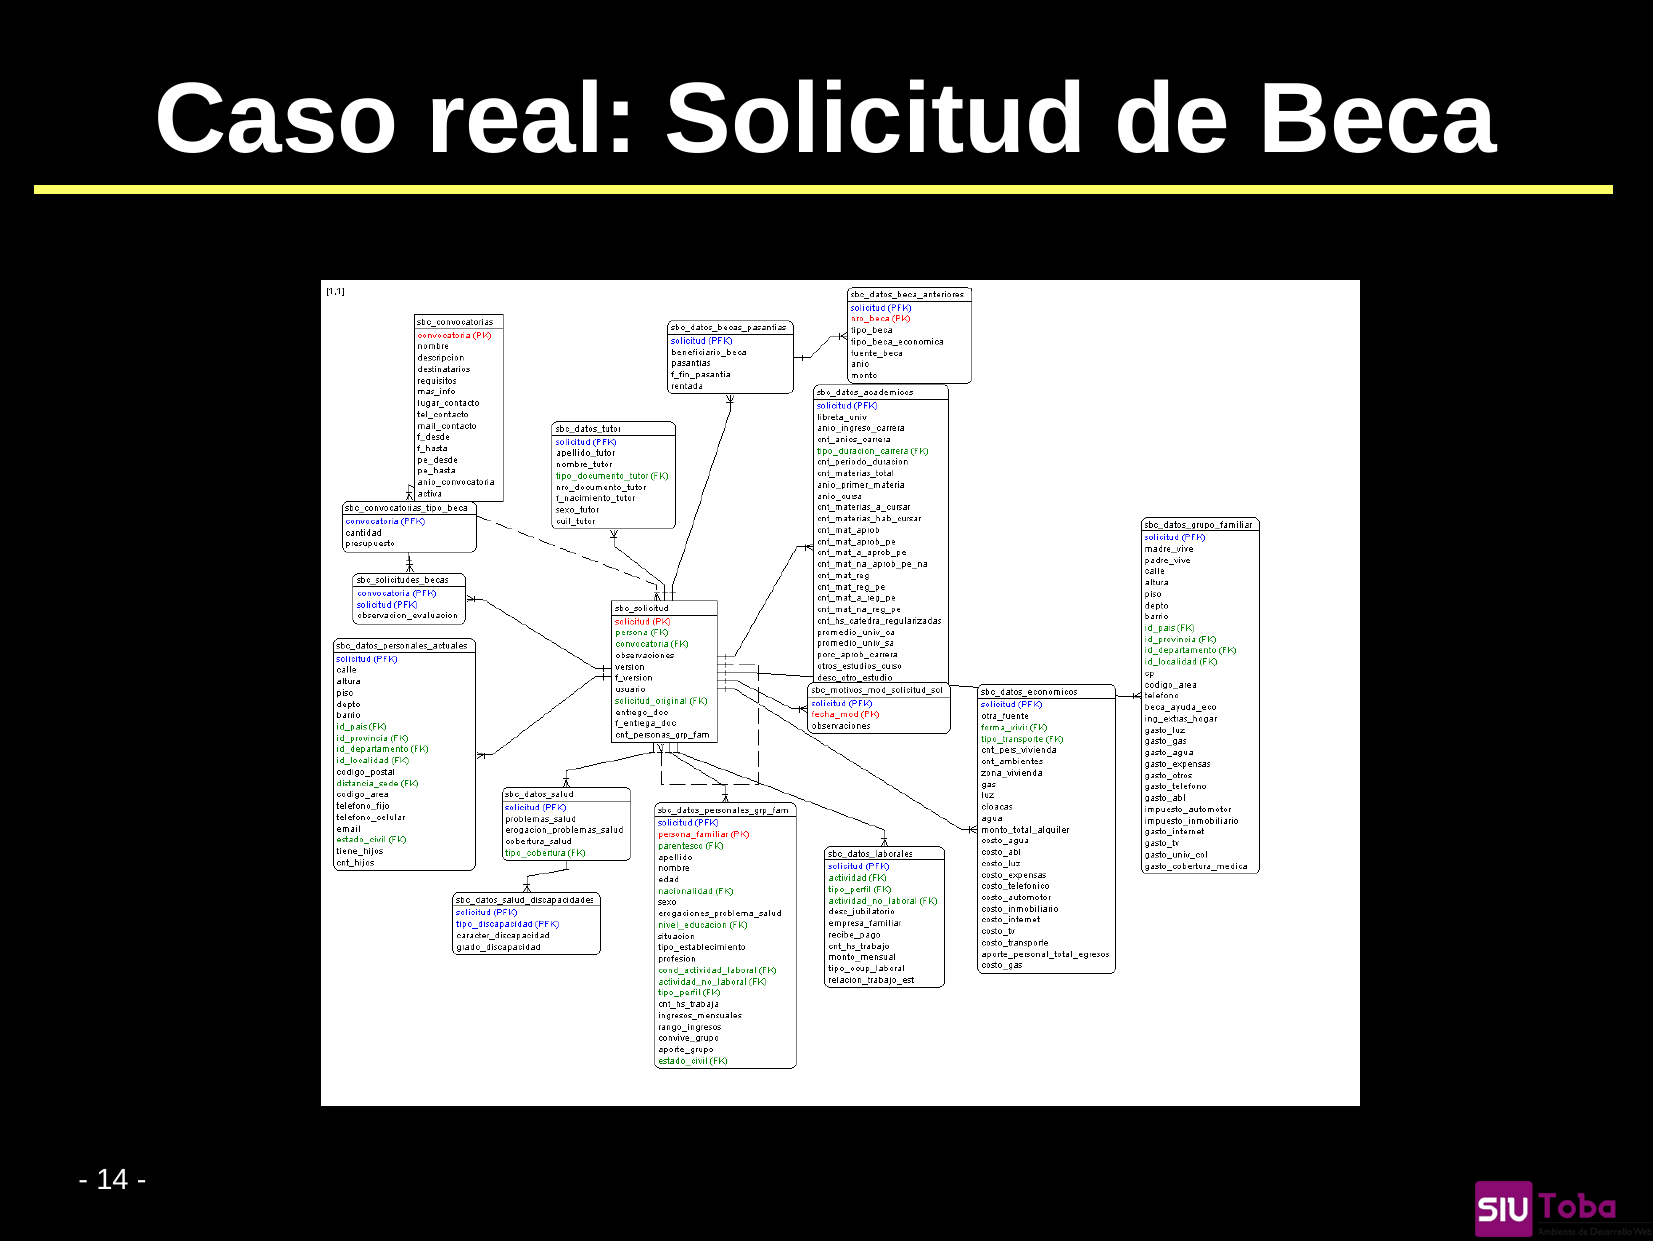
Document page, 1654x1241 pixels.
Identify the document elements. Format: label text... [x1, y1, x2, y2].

title Caso real: Solicitud de Beca [58, 47, 1594, 188]
picture [321, 280, 1360, 1106]
picture [1475, 1181, 1652, 1237]
